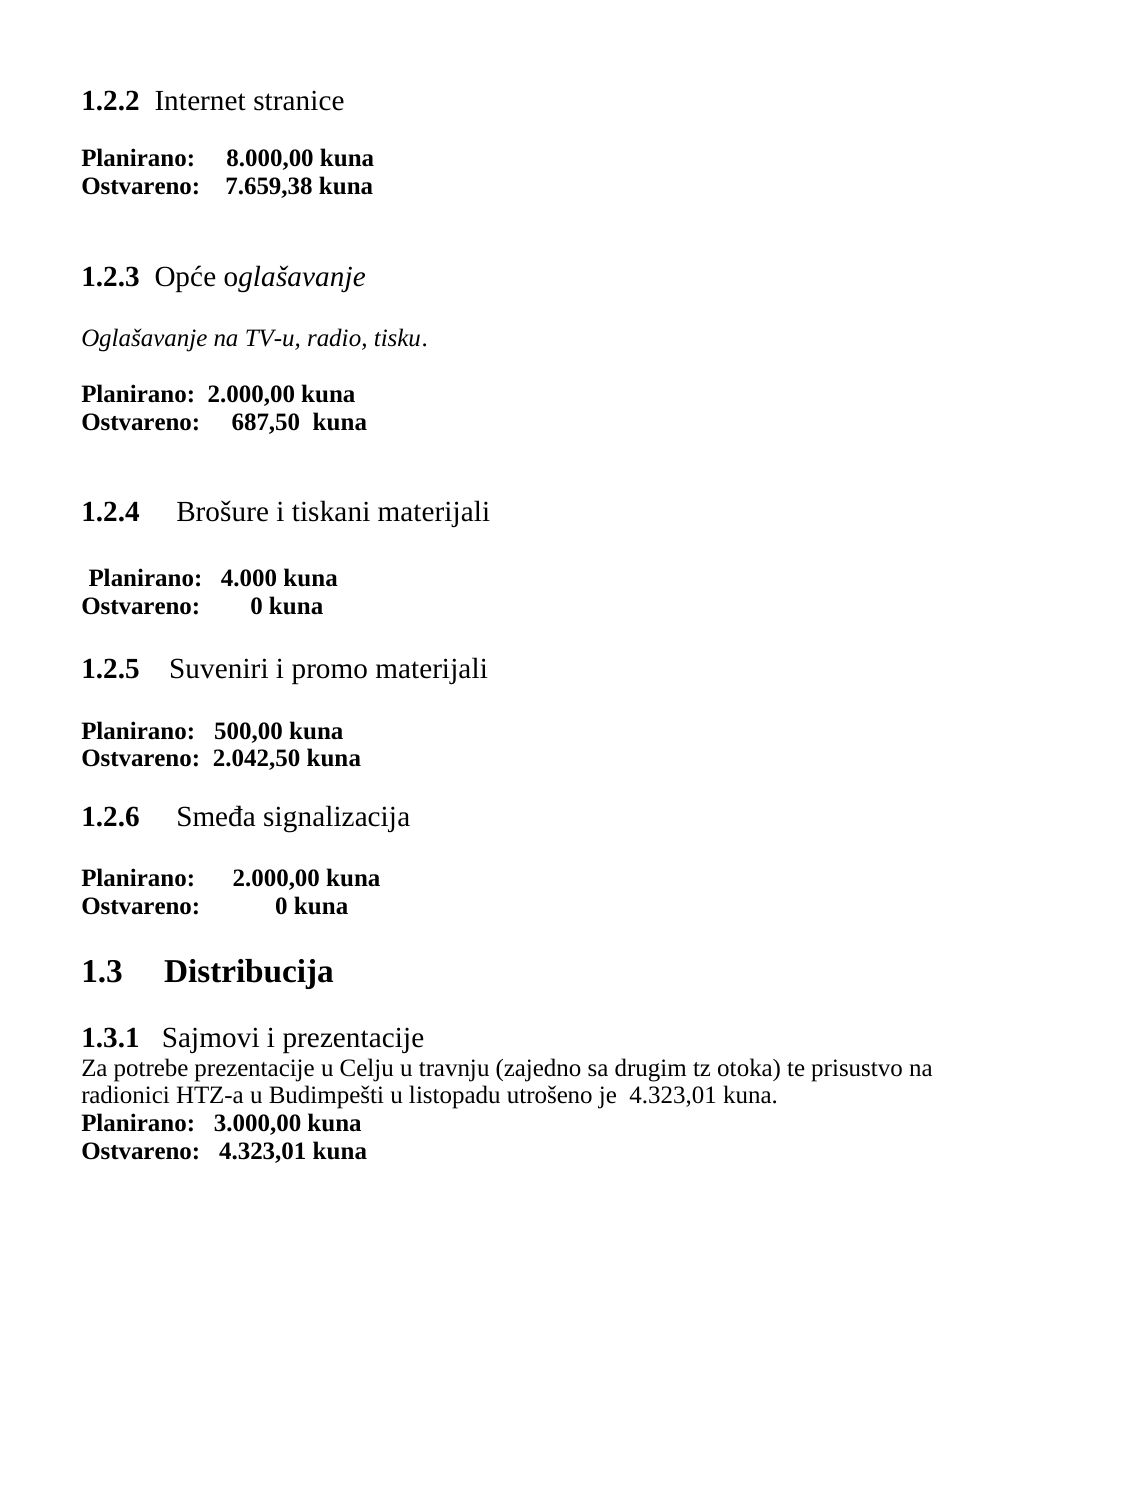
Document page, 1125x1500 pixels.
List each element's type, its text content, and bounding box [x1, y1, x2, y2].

text_box 1.2.2 Internet stranice Planirano: 8.000,00 kuna Ostvareno: 7.659,38 kuna 1.2.3 Opće oglašavanje Oglašavanje na TV-u, radio, tisku. Planirano: 2.000,00 kuna Ostvareno: 687,50 kuna 1.2.4 Brošure i tiskani materijali Planirano: 4.000 kuna Ostvareno: 0 kuna 1.2.5 Suveniri i promo materijali Planirano: 500,00 kuna Ostvareno: 2.042,50 kuna 1.2.6 Smeđa signalizacija Planirano: 2.000,00 kuna Ostvareno: 0 kuna 1.3 Distribucija 1.3.1 Sajmovi i prezentacije Za potrebe prezentacije u Celju u travnju (zajedno sa drugim tz otoka) te prisustvo na radionici HTZ-a u Budimpešti u listopadu utrošeno je 4.323,01 kuna. Planirano: 3.000,00 kuna Ostvareno: 4.323,01 kuna [66, 76, 960, 1500]
